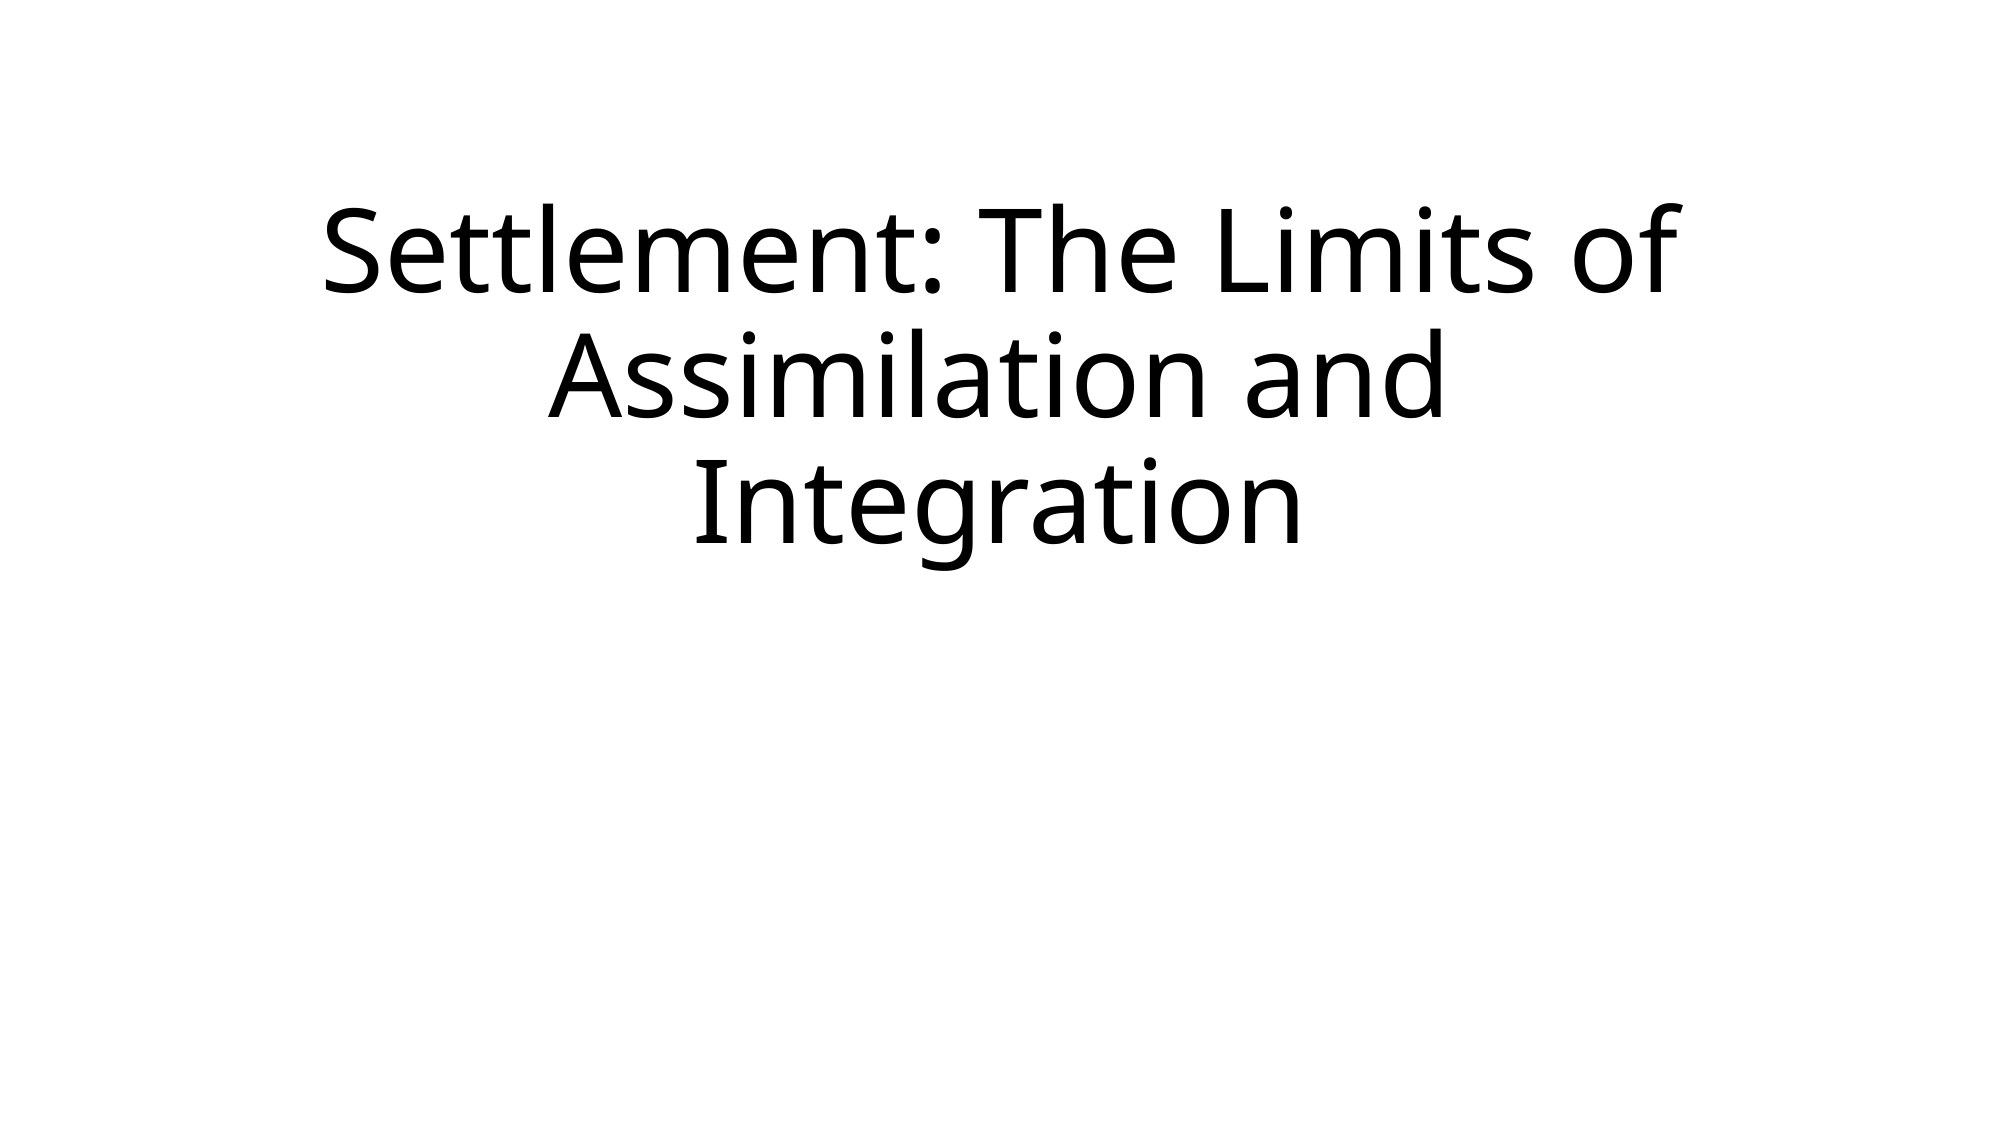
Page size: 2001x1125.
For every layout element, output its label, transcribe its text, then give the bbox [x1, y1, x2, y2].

title Settlement: The Limits of Assimilation and Integration [249, 184, 1750, 576]
